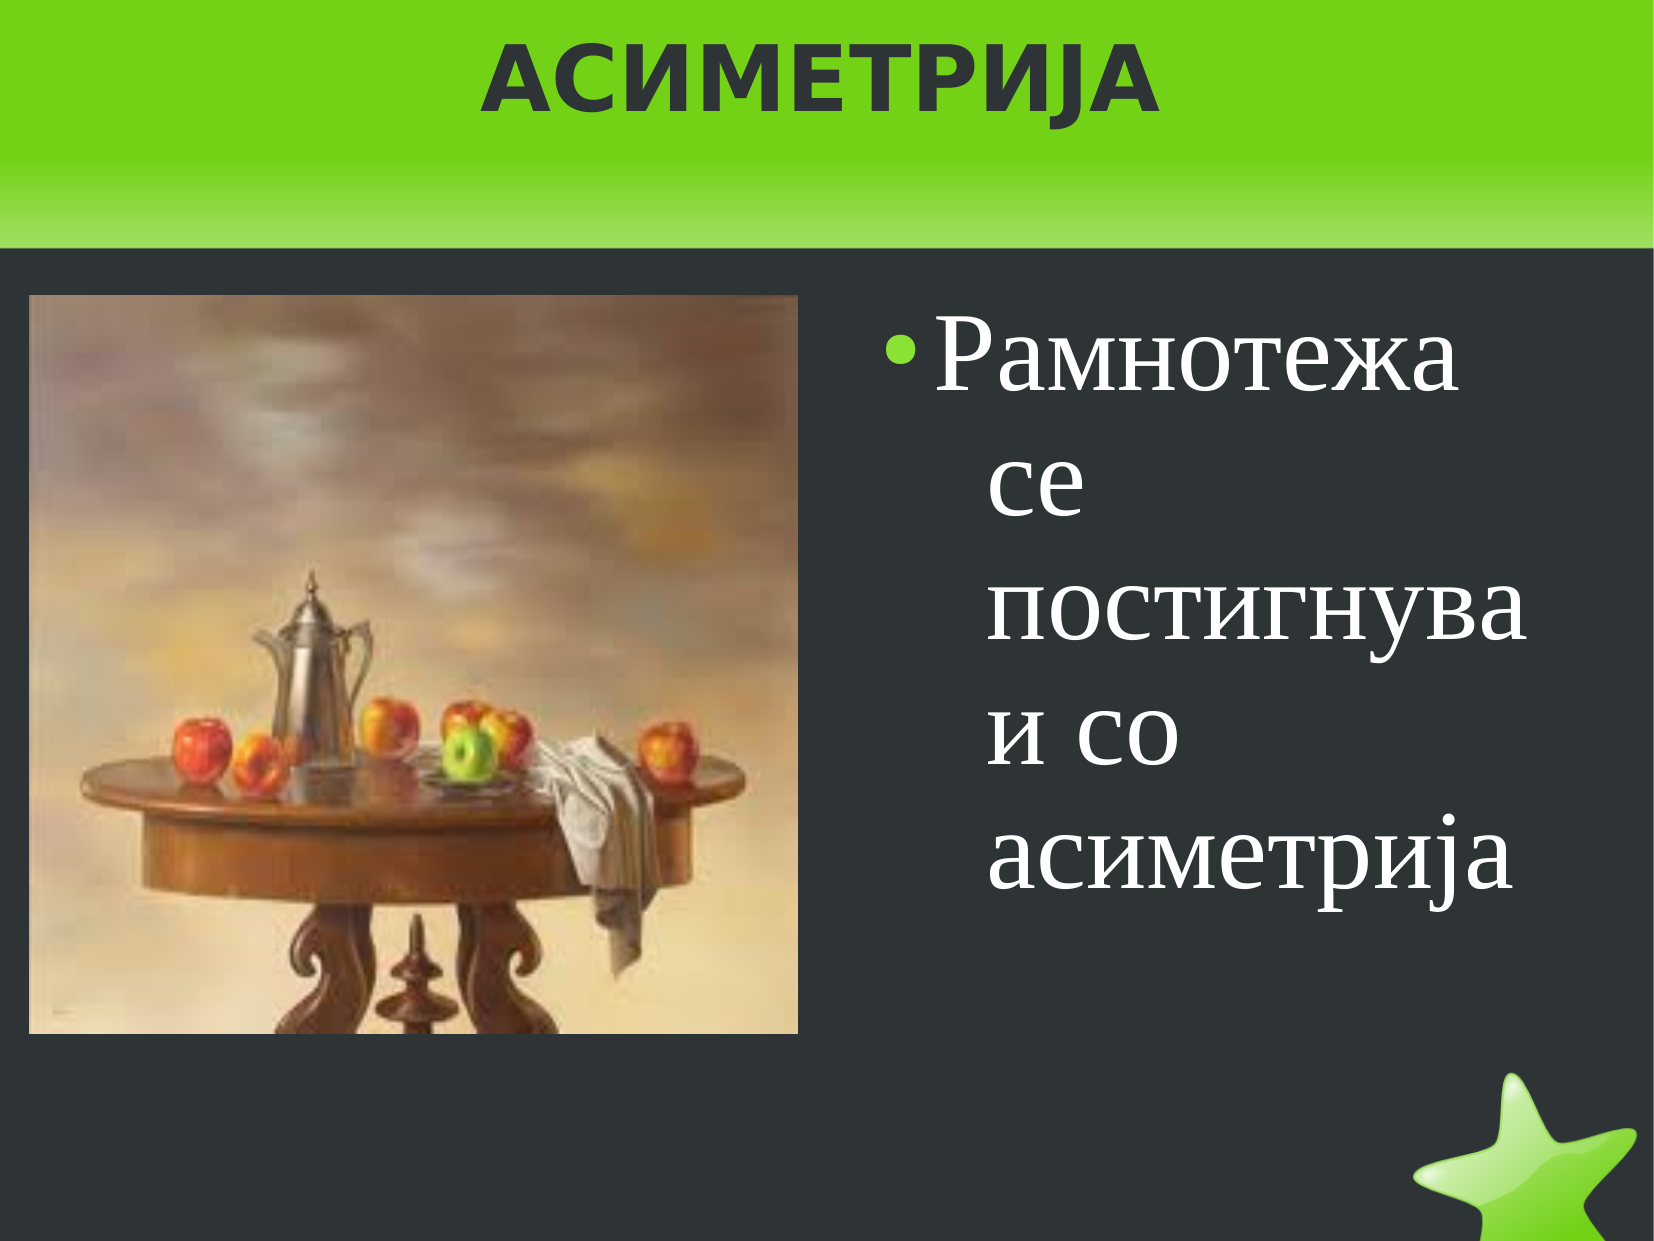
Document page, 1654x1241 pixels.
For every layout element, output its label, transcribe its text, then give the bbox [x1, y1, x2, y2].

picture [0, 0, 1654, 1241]
title АСИМЕТРИЈА [76, 25, 1565, 240]
list Рамнотежа се постигнува и со асиметрија [845, 290, 1572, 1094]
